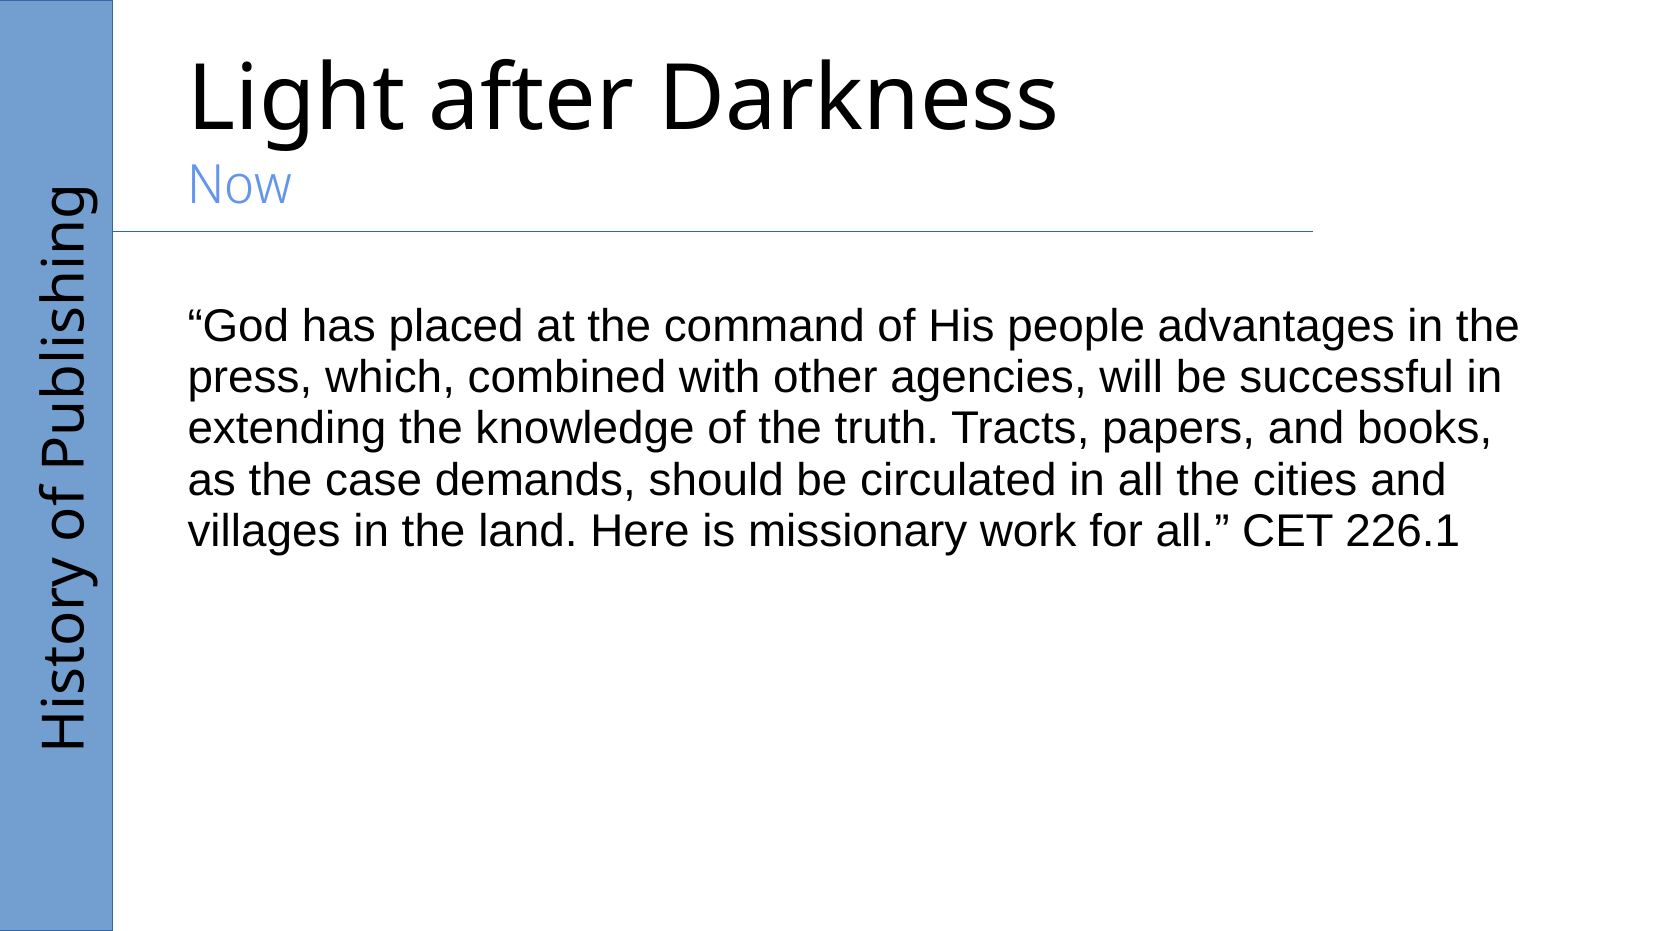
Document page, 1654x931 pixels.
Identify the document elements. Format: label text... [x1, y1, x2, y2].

title Light after Darkness [187, 33, 1571, 125]
title Now [187, 125, 1571, 239]
text_box “God has placed at the command of His people advantages in the press, which, combined with other agencies, will be successful in extending the knowledge of the truth. Tracts, papers, and books, as the case demands, should be circulated in all the cities and villages in the land. Here is missionary work for all.” CET 226.1 [187, 300, 1538, 804]
text_box History of Publishing [13, 37, 105, 901]
text_box [0, 0, 113, 931]
